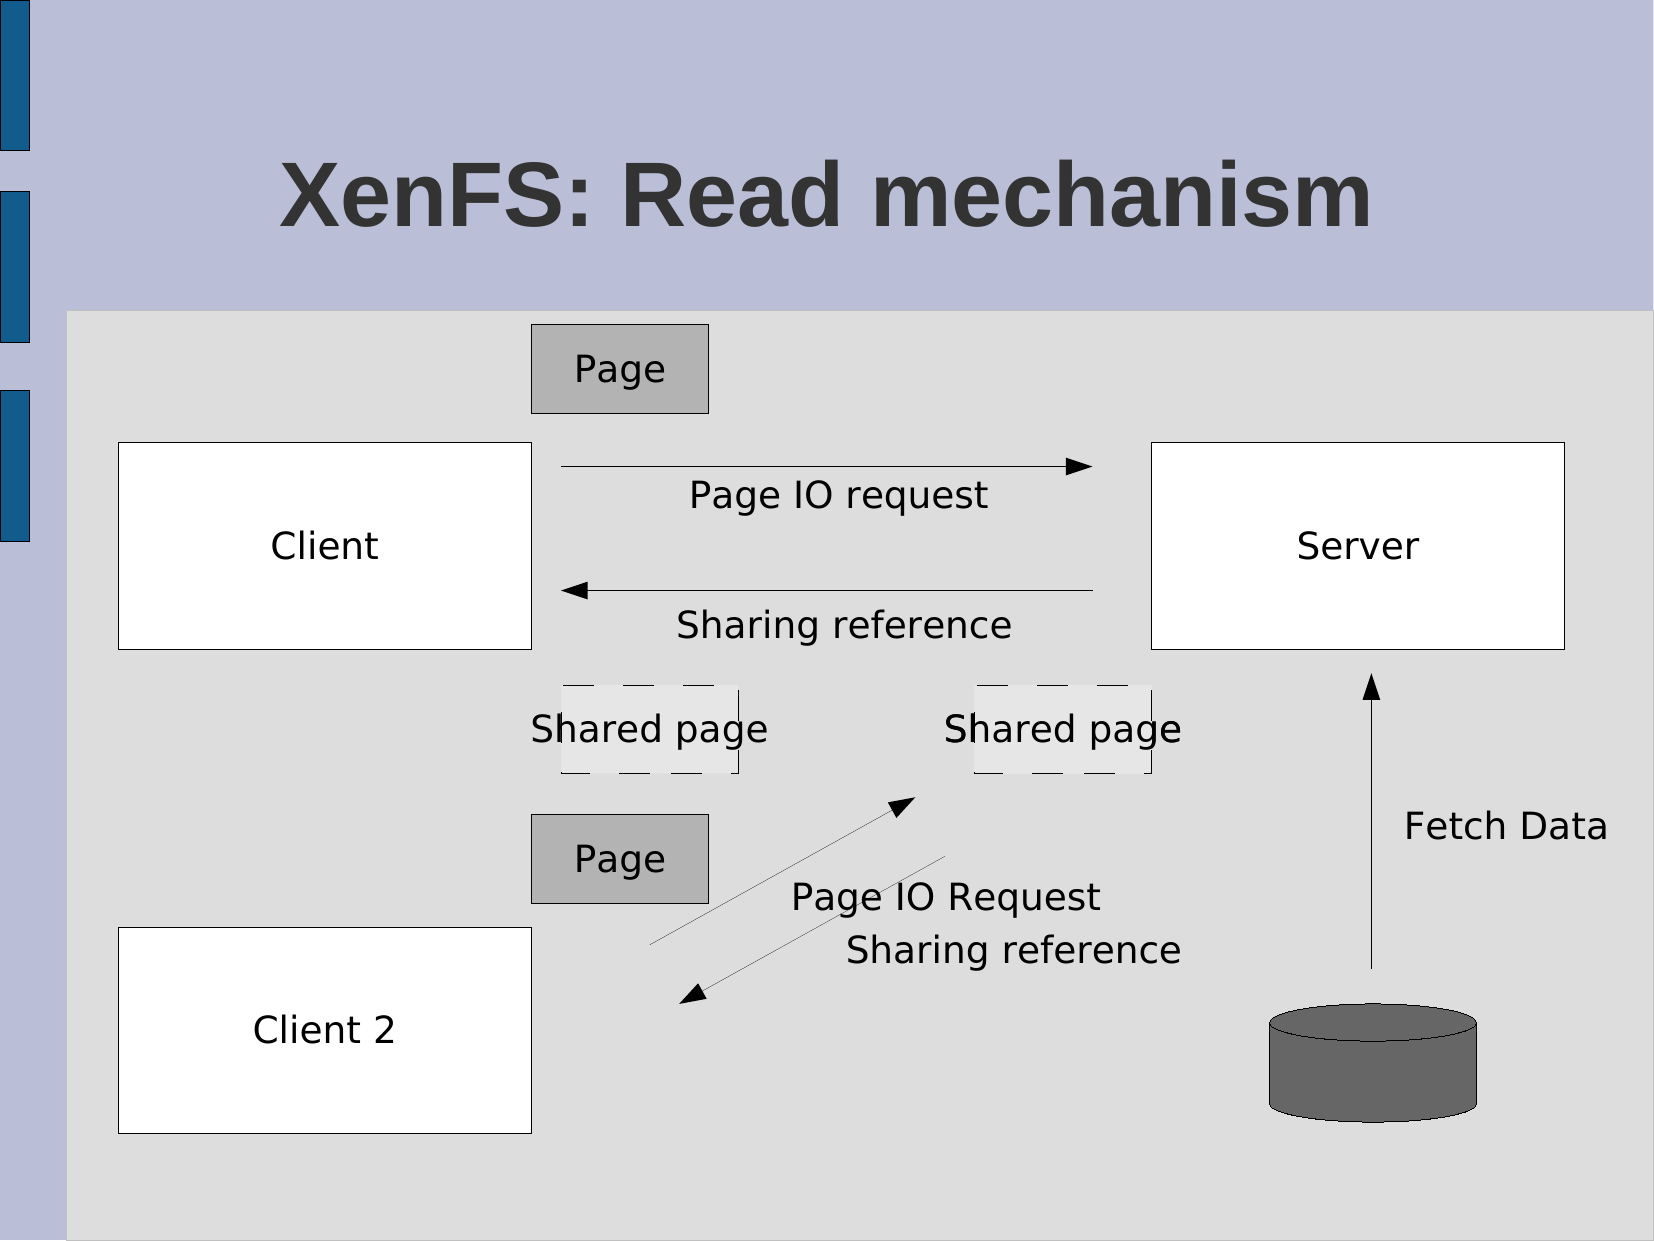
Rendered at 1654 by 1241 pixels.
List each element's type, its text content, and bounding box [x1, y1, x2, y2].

text_box [1269, 1003, 1477, 1123]
text_box Shared page [561, 685, 739, 774]
text_box Fetch Data [1389, 797, 1625, 856]
text_box Page [531, 814, 709, 904]
text_box Sharing reference [831, 921, 1198, 980]
text_box Sharing reference [661, 596, 1028, 655]
text_box Shared page [974, 685, 1152, 774]
text_box Page [531, 324, 709, 414]
text_box Page IO Request [775, 868, 921, 928]
text_box Client 2 [118, 927, 532, 1134]
text_box Server [1151, 442, 1565, 650]
text_box Page IO request [674, 466, 1004, 525]
title XenFS: Read mechanism [121, 91, 1534, 299]
text_box Page IO Request [818, 868, 1117, 928]
text_box Client [118, 442, 532, 650]
